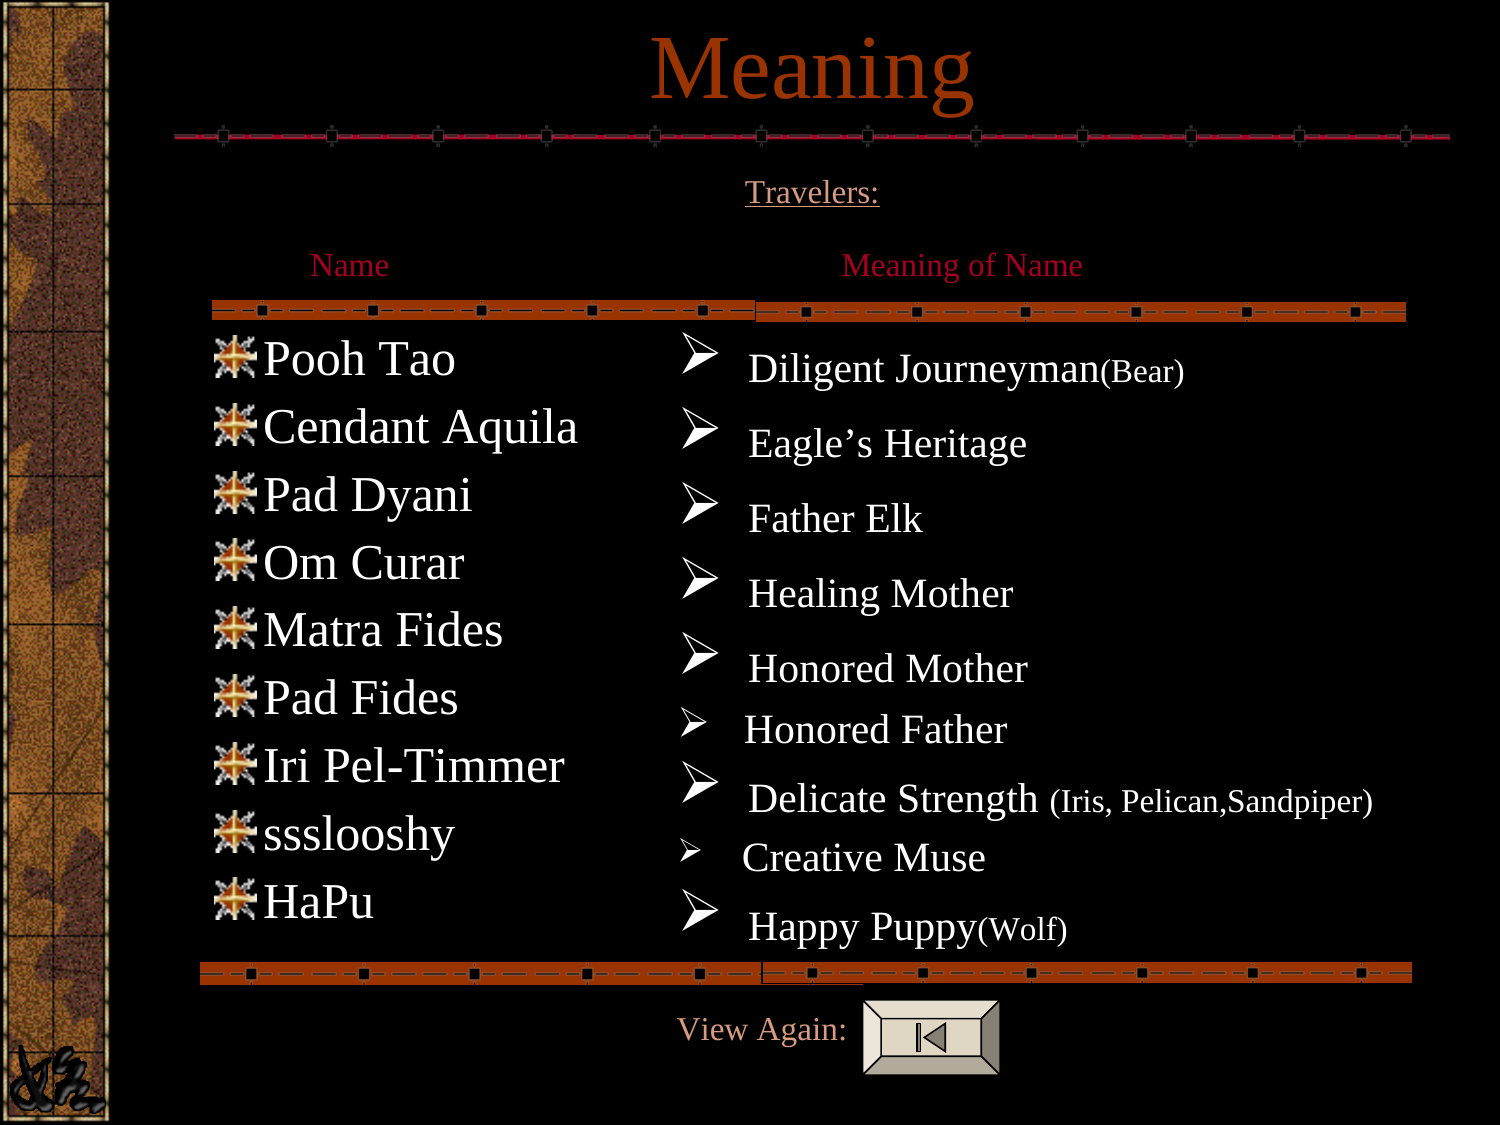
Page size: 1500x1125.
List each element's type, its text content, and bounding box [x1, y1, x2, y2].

text_box Diligent Journeyman(Bear) Eagle’s Heritage Father Elk Healing Mother Honored Mother Honored Father Delicate Strength (Iris, Pelican,Sandpiper) Creative Muse Happy Puppy(Wolf) [662, 324, 1500, 888]
title Meaning [174, 12, 1450, 125]
text_box [863, 999, 1001, 1076]
picture [200, 962, 863, 985]
list Pooh Tao Cendant Aquila Pad Dyani Om Curar Matra Fides Pad Fides Iri Pel-Timmer ssslooshy HaPu [200, 324, 788, 938]
text_box View Again: [512, 999, 863, 1056]
picture [756, 301, 1407, 322]
text_box Travelers: [174, 162, 1451, 218]
text_box Meaning of Name [826, 235, 1099, 292]
picture [762, 962, 1413, 983]
picture [0, 0, 113, 1125]
picture [212, 299, 863, 321]
picture [174, 125, 1450, 147]
text_box Name [295, 235, 405, 292]
